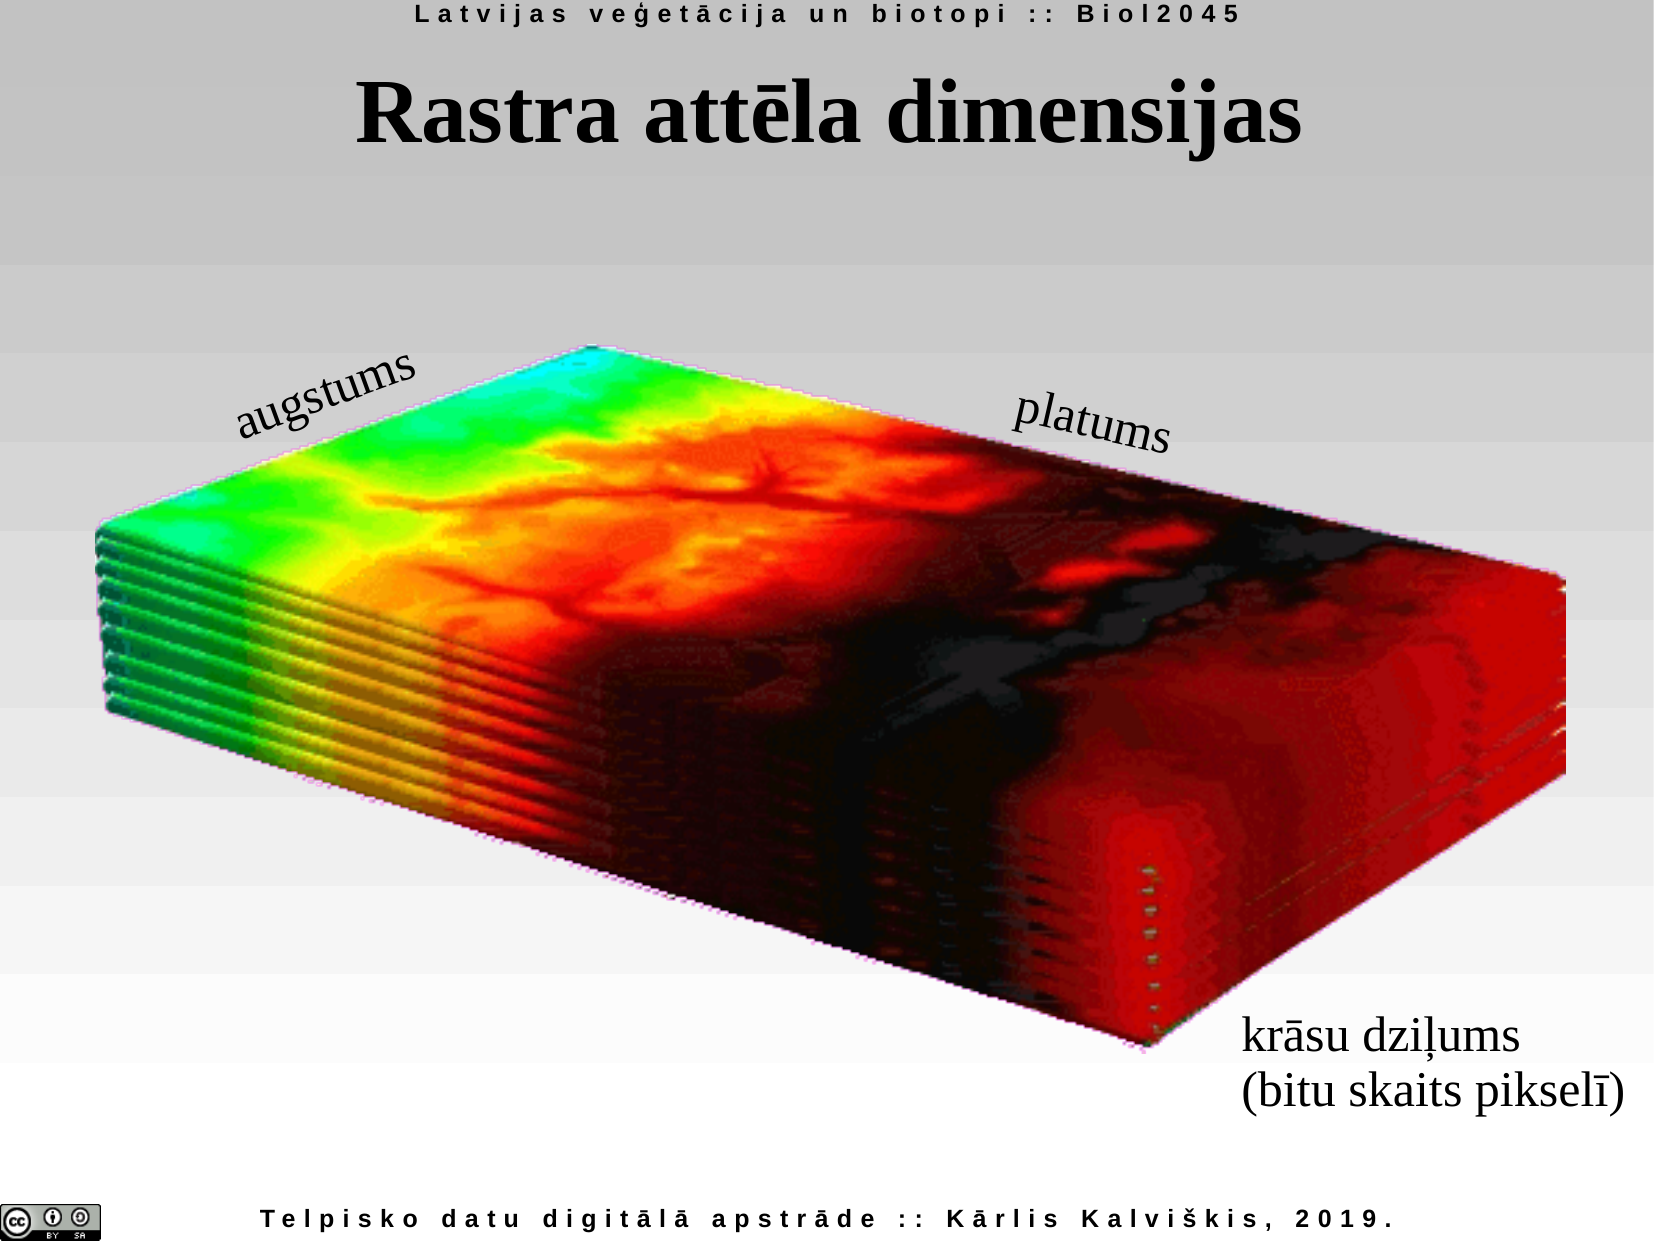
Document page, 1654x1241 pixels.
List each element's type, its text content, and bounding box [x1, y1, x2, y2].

text_box krāsu dziļums (bitu skaits pikselī) [1241, 1006, 1626, 1118]
text_box platums [1011, 376, 1179, 466]
title Rastra attēla dimensijas [34, 61, 1626, 296]
text_box augstums [225, 333, 423, 451]
picture [0, 0, 1654, 1241]
